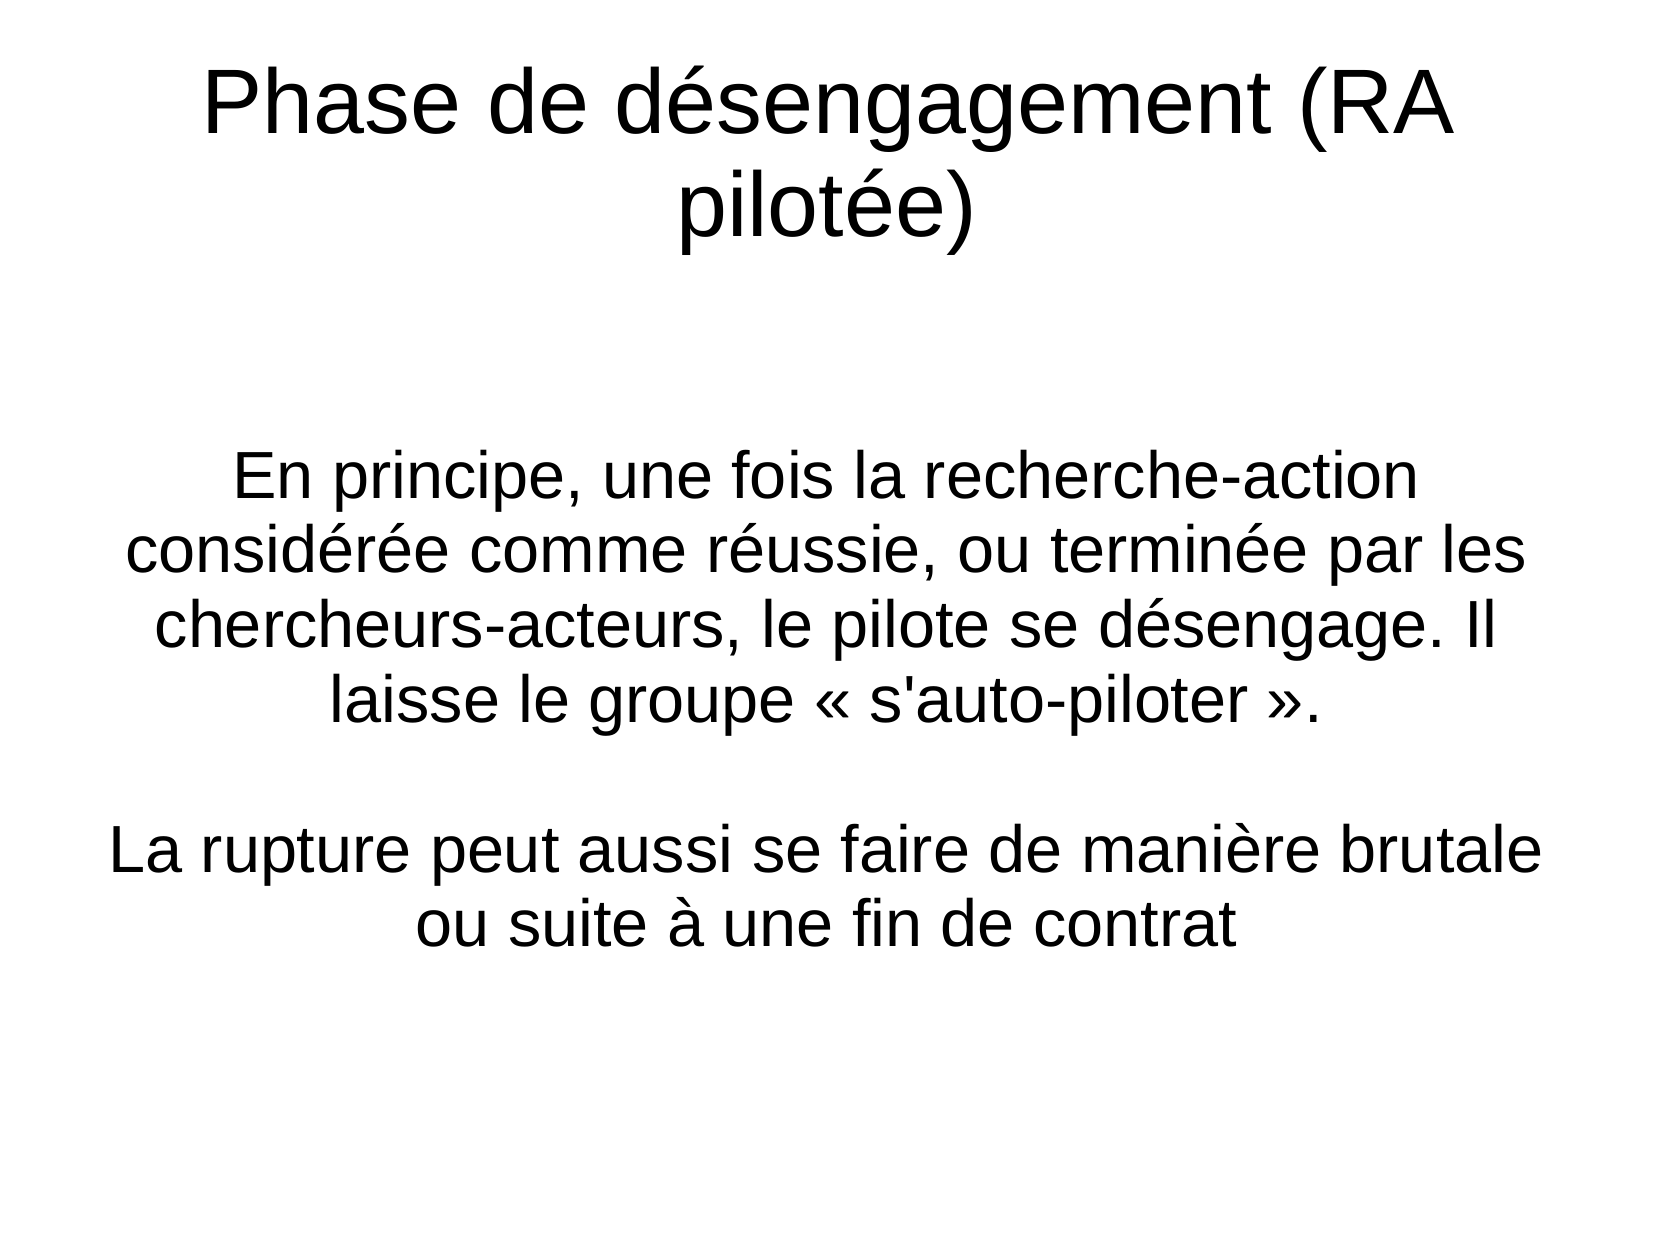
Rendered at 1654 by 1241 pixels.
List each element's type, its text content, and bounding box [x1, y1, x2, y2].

title Phase de désengagement (RA pilotée) [82, 50, 1571, 256]
subtitle En principe, une fois la recherche-action considérée comme réussie, ou terminée par les chercheurs-acteurs, le pilote se désengage. Il laisse le groupe « s'auto-piloter ». La rupture peut aussi se faire de manière brutale ou suite à une fin de contrat [82, 297, 1571, 1102]
